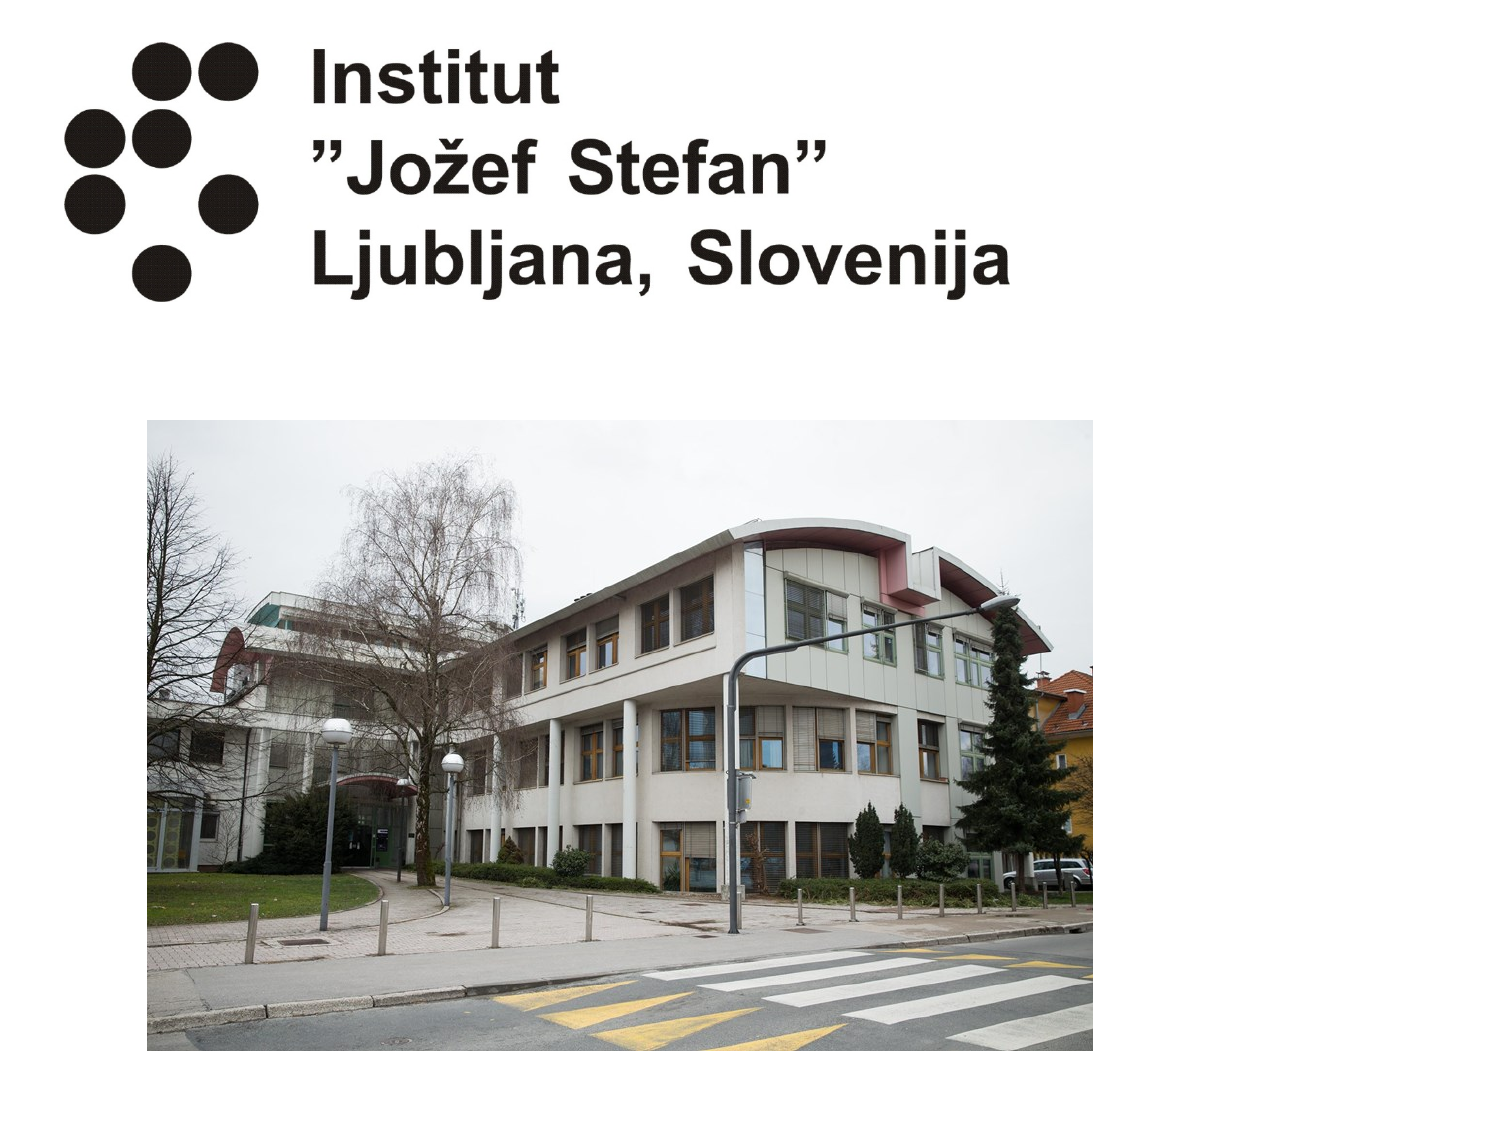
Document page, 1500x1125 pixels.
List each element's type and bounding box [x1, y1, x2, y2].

picture [147, 420, 1093, 1051]
picture [64, 42, 1010, 302]
